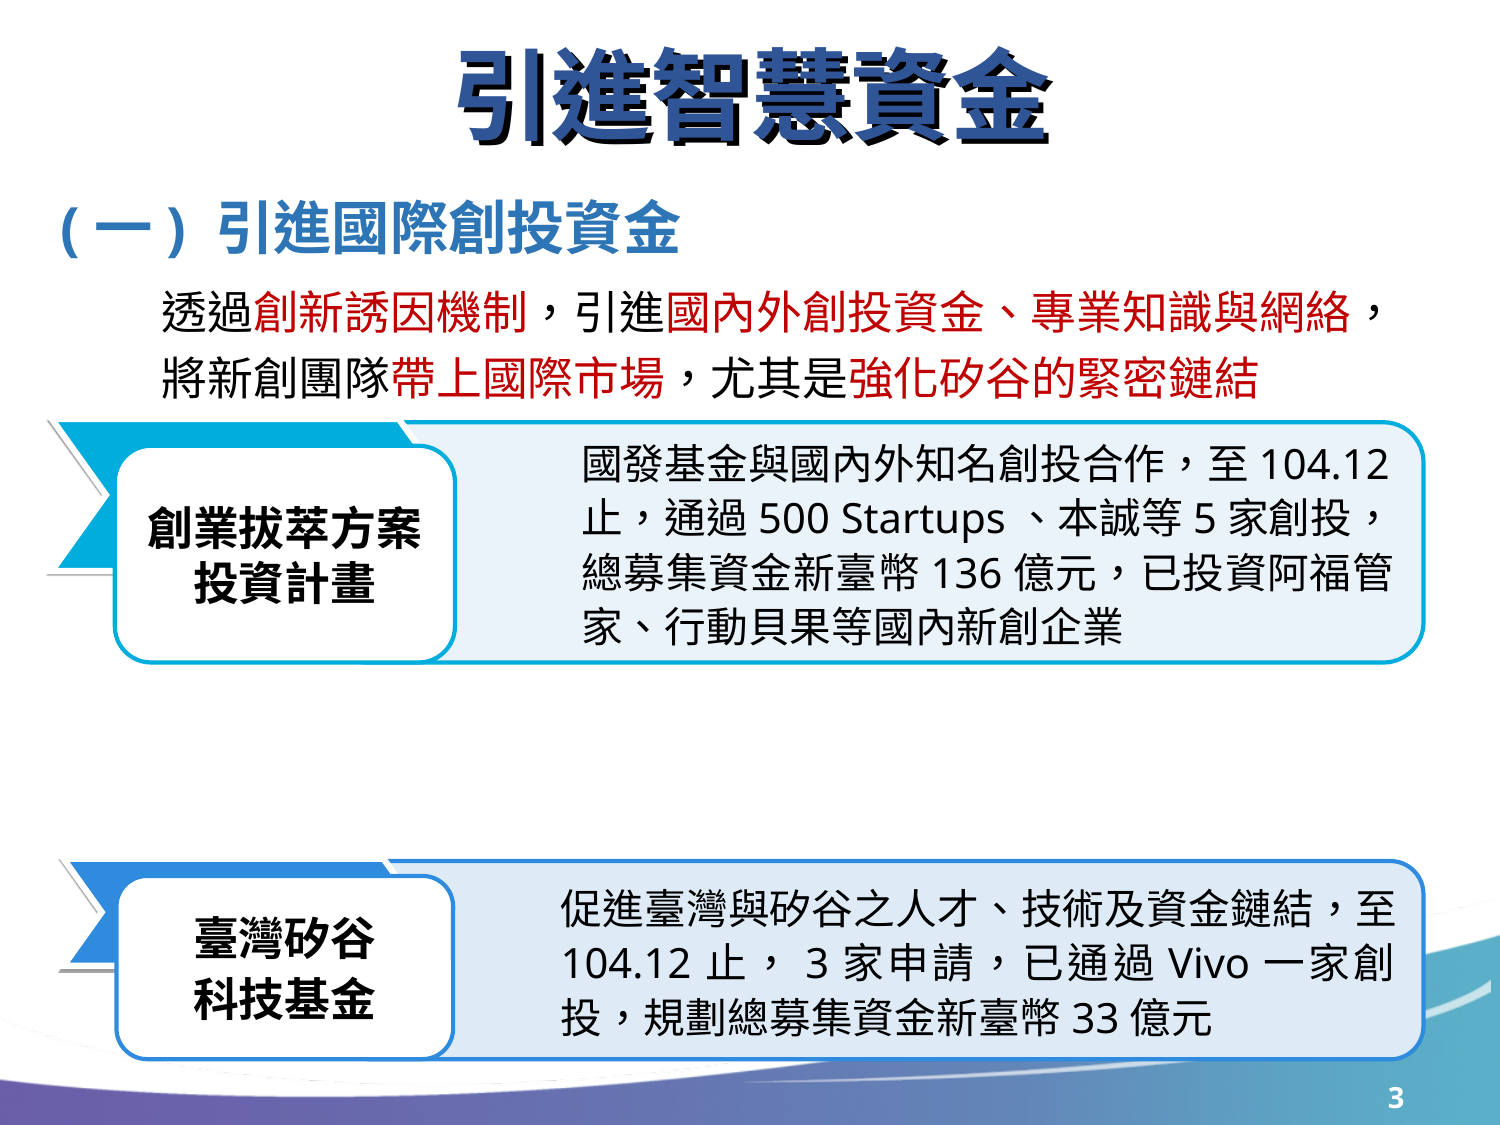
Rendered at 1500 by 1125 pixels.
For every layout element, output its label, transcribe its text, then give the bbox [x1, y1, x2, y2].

text_box [51, 418, 418, 572]
text_box 透過創新誘因機制，引進國內外創投資金、專業知識與網絡，將新創團隊帶上國際市場，尤其是強化矽谷的緊密鏈結 [147, 265, 1438, 412]
text_box 國發基金與國內外知名創投合作，至104.12止，通過500 Startups、本誠等5家創投，總募集資金新臺幣136億元，已投資阿福管家、行動貝果等國內新創企業 [402, 422, 1424, 663]
text_box [63, 858, 396, 966]
text_box 2 [1372, 1069, 1481, 1125]
text_box 促進臺灣與矽谷之人才、技術及資金鏈結，至104.12止，3家申請，已通過Vivo一家創投，規劃總募集資金新臺幣33億元 [386, 861, 1424, 1060]
text_box 臺灣矽谷 科技基金 [116, 875, 454, 1060]
text_box (一) 引進國際創投資金 [45, 183, 863, 270]
text_box 引進智慧資金 [103, 32, 1398, 168]
text_box 創業拔萃方案投資計畫 [114, 445, 455, 663]
